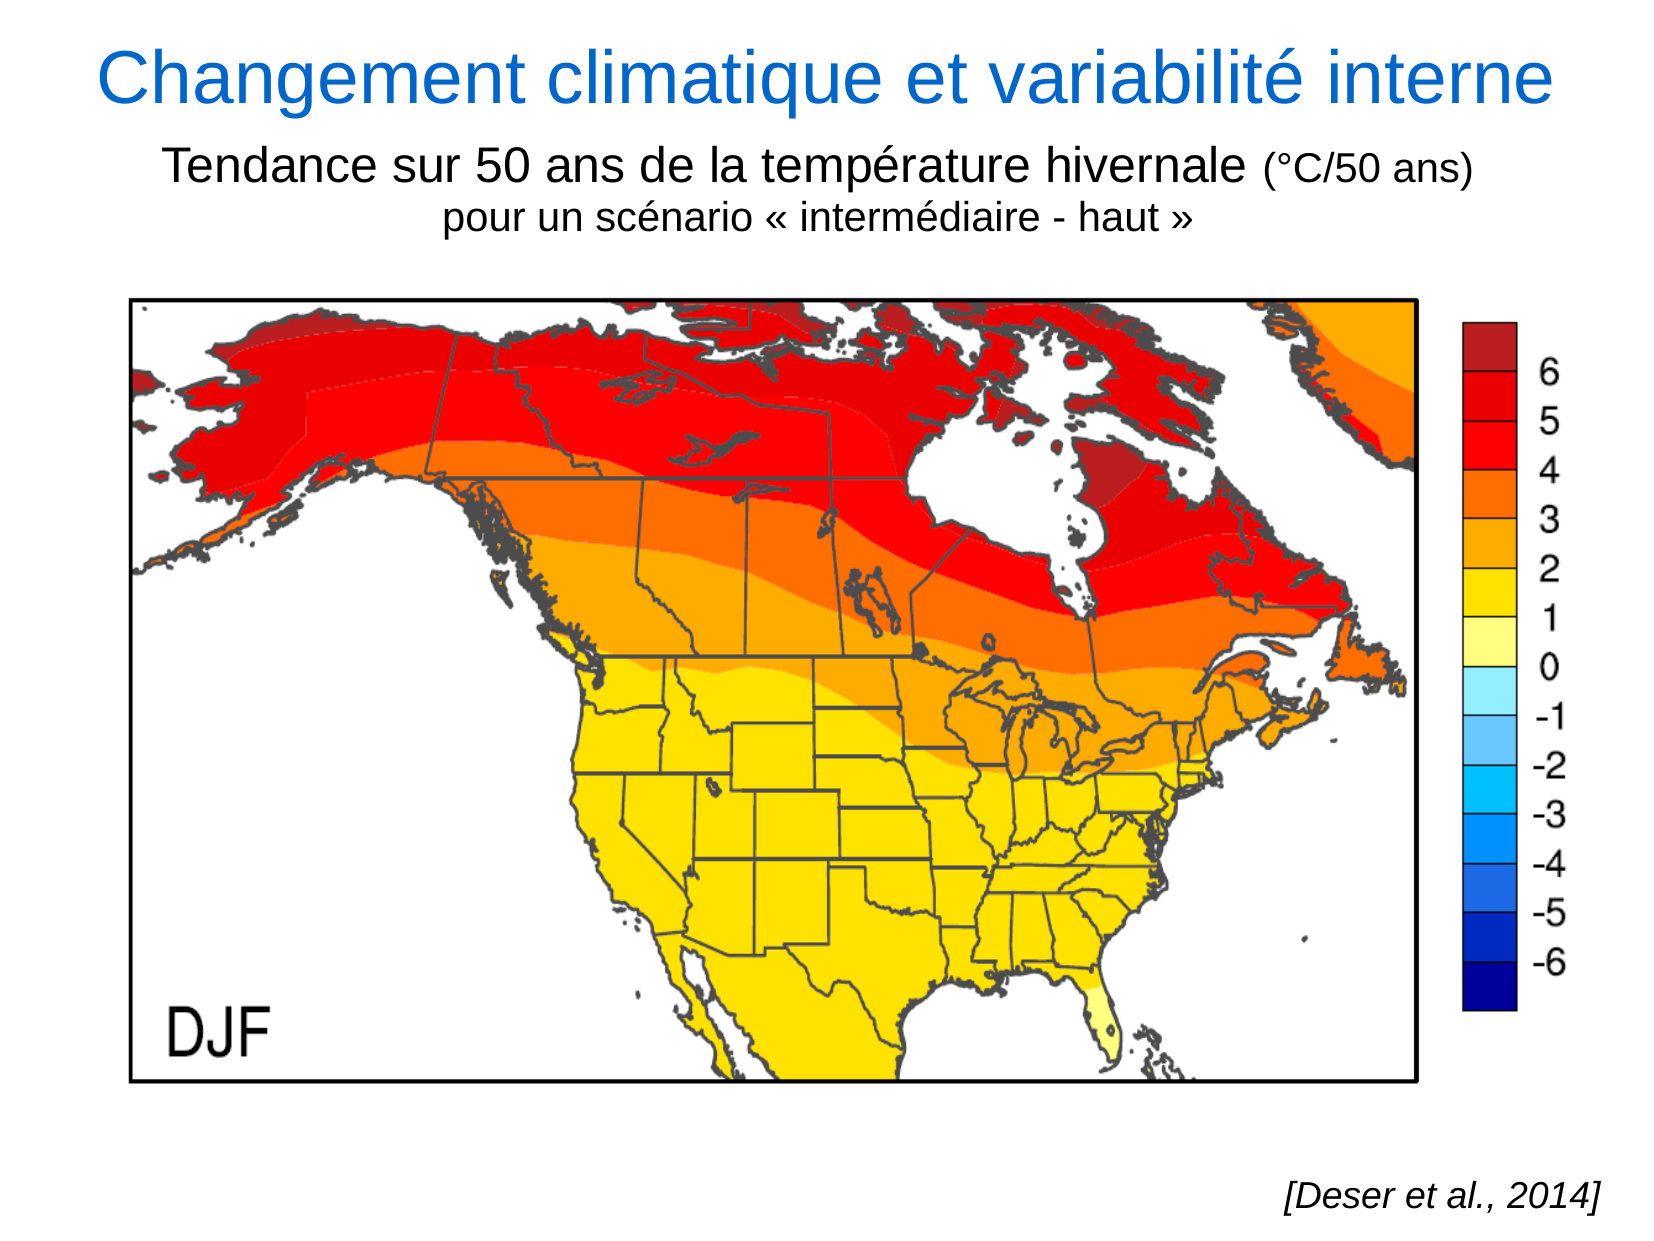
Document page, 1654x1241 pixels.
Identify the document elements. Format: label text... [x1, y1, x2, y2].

picture [124, 294, 1424, 1088]
text_box Tendance sur 50 ans de la température hivernale (°C/50 ans) pour un scénario « intermédiaire - haut » [48, 130, 1588, 248]
text_box Changement climatique et variabilité interne [45, 20, 1609, 125]
picture [1453, 316, 1578, 1019]
text_box [Deser et al., 2014] [1147, 1167, 1616, 1231]
